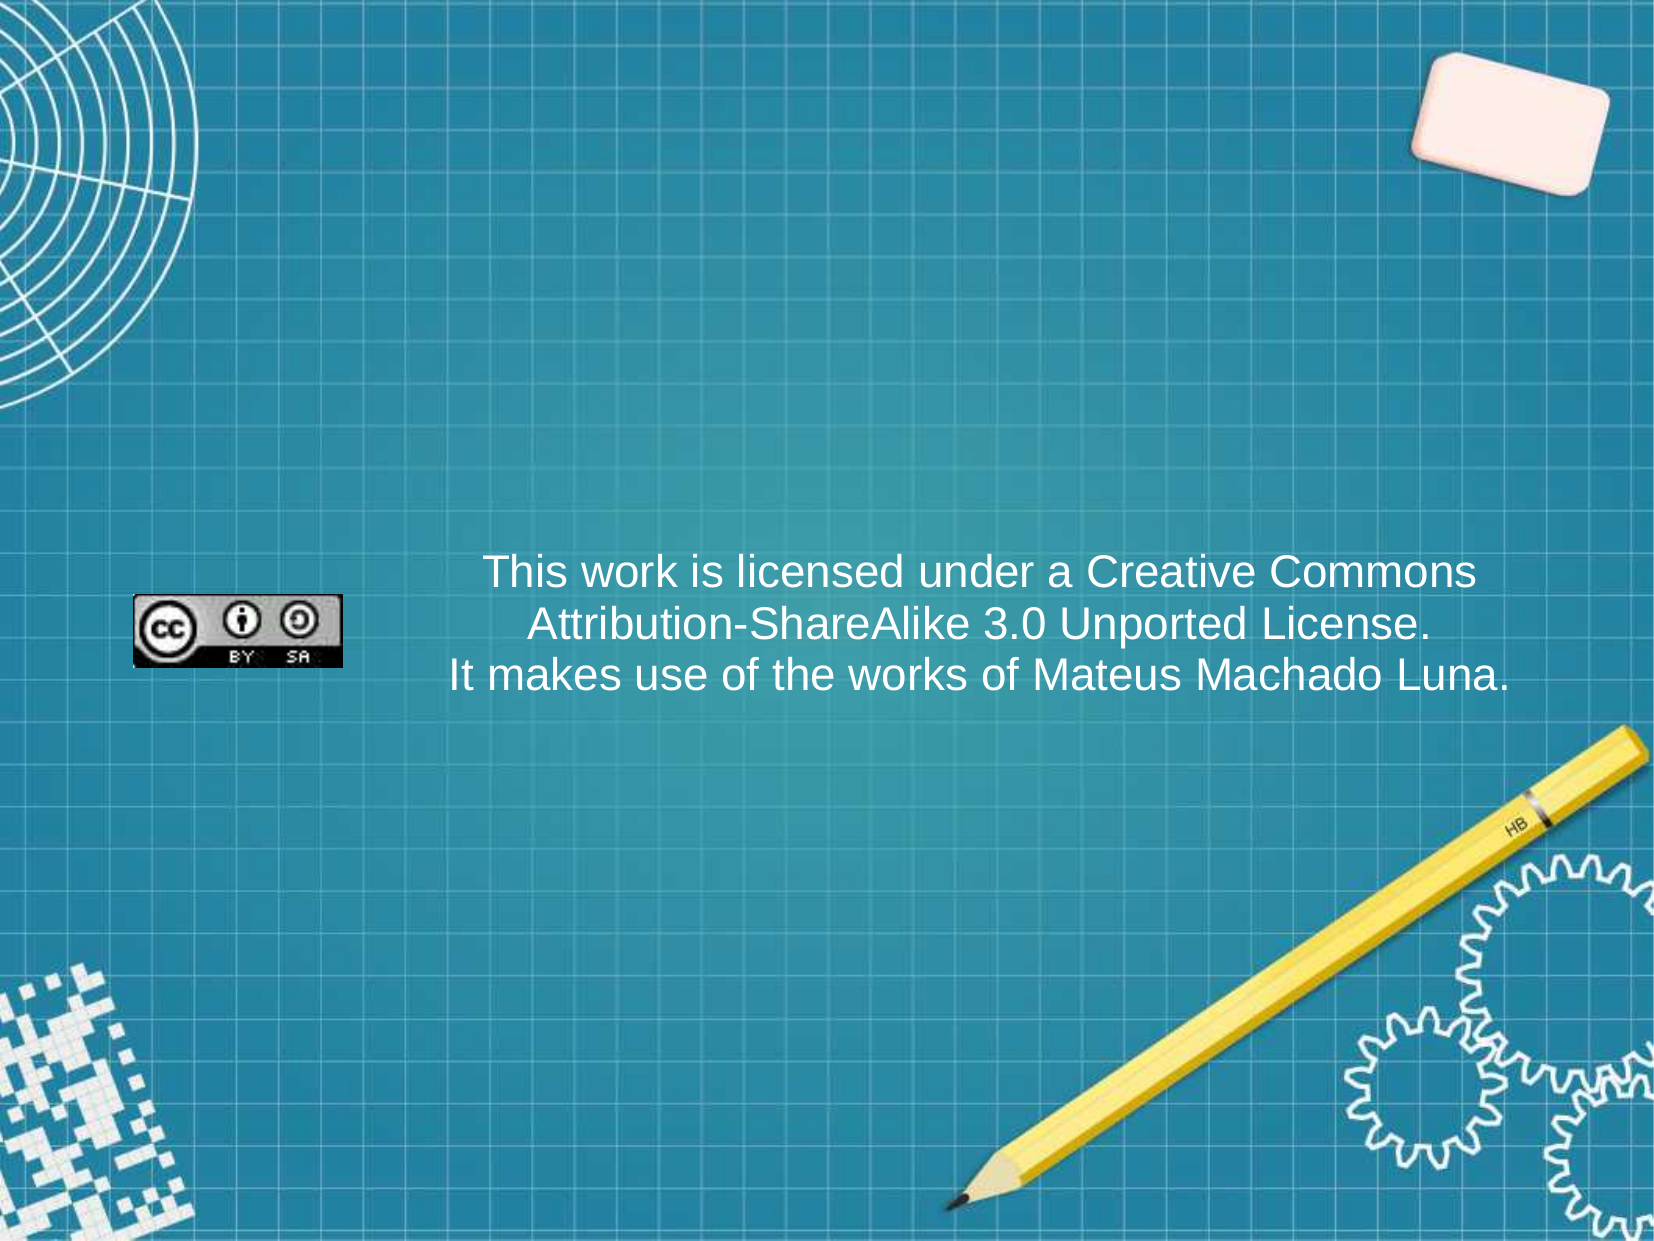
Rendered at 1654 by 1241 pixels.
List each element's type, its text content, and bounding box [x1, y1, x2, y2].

picture [0, 0, 1654, 1241]
title This work is licensed under a Creative Commons Attribution-ShareAlike 3.0 Unported License. It makes use of the works of Mateus Machado Luna. [389, 519, 1571, 727]
